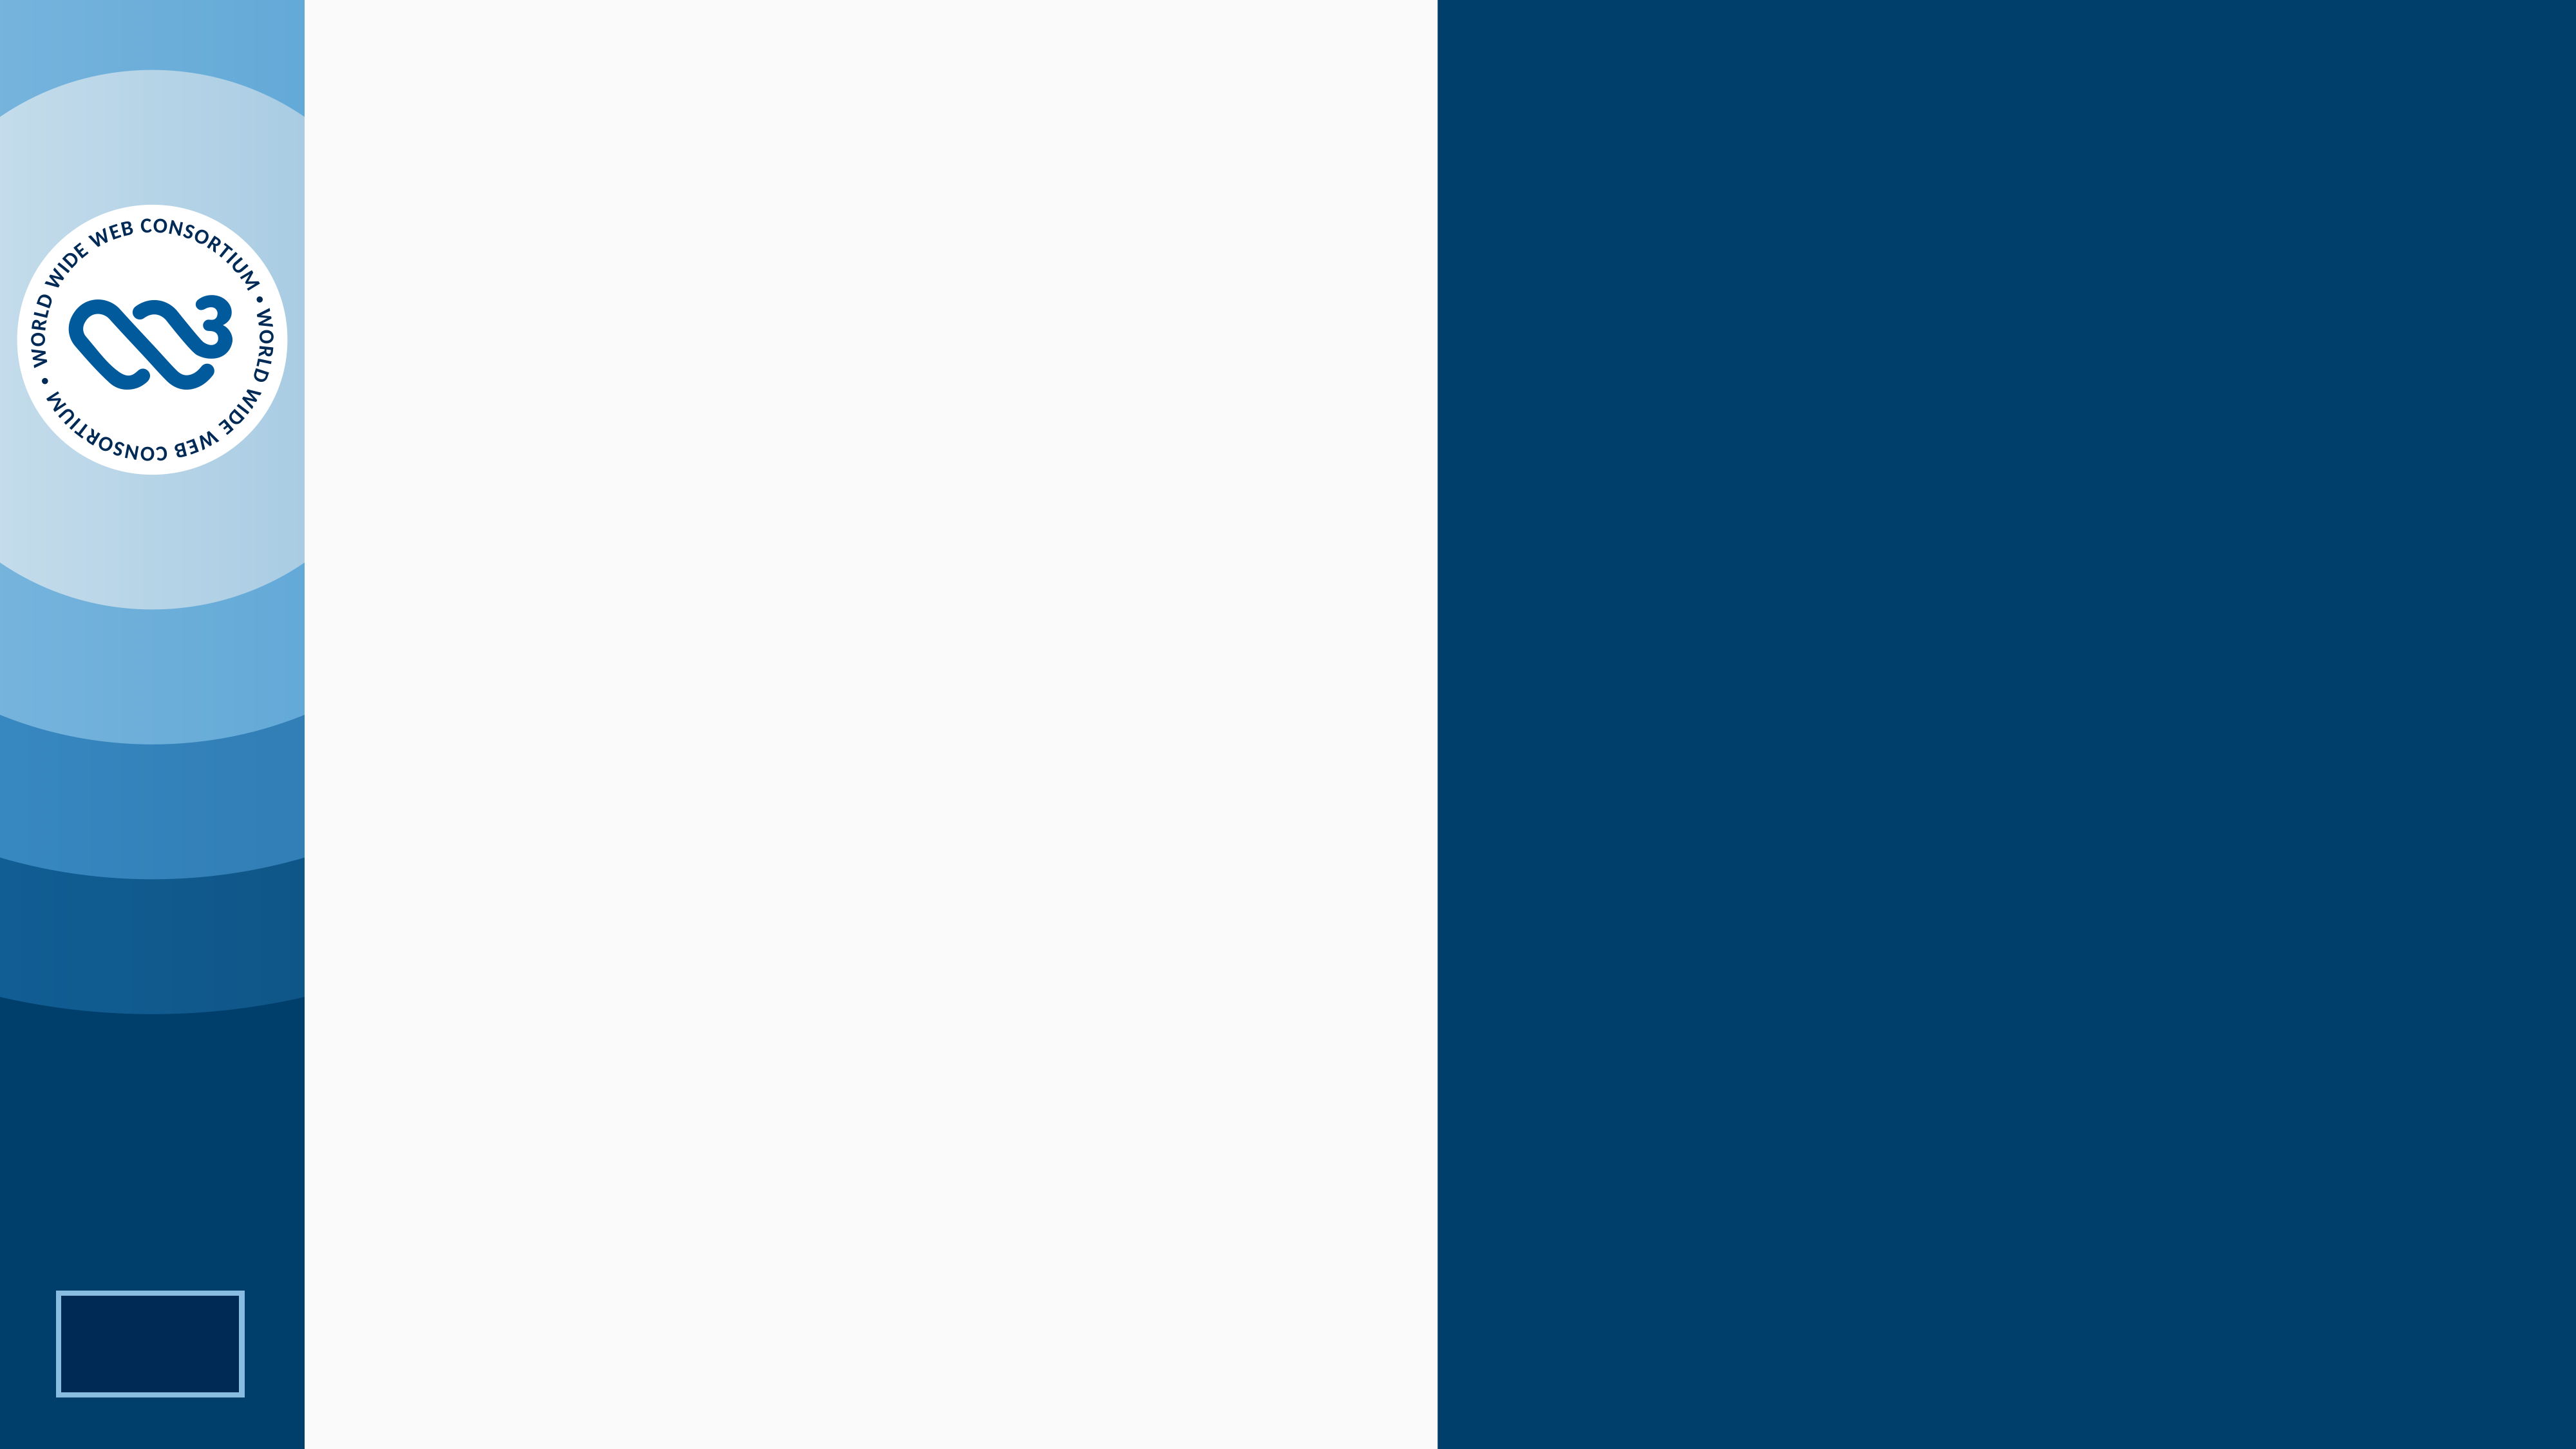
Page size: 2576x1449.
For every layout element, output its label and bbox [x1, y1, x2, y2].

picture [0, 0, 305, 1449]
slide_number [58, 1293, 242, 1396]
